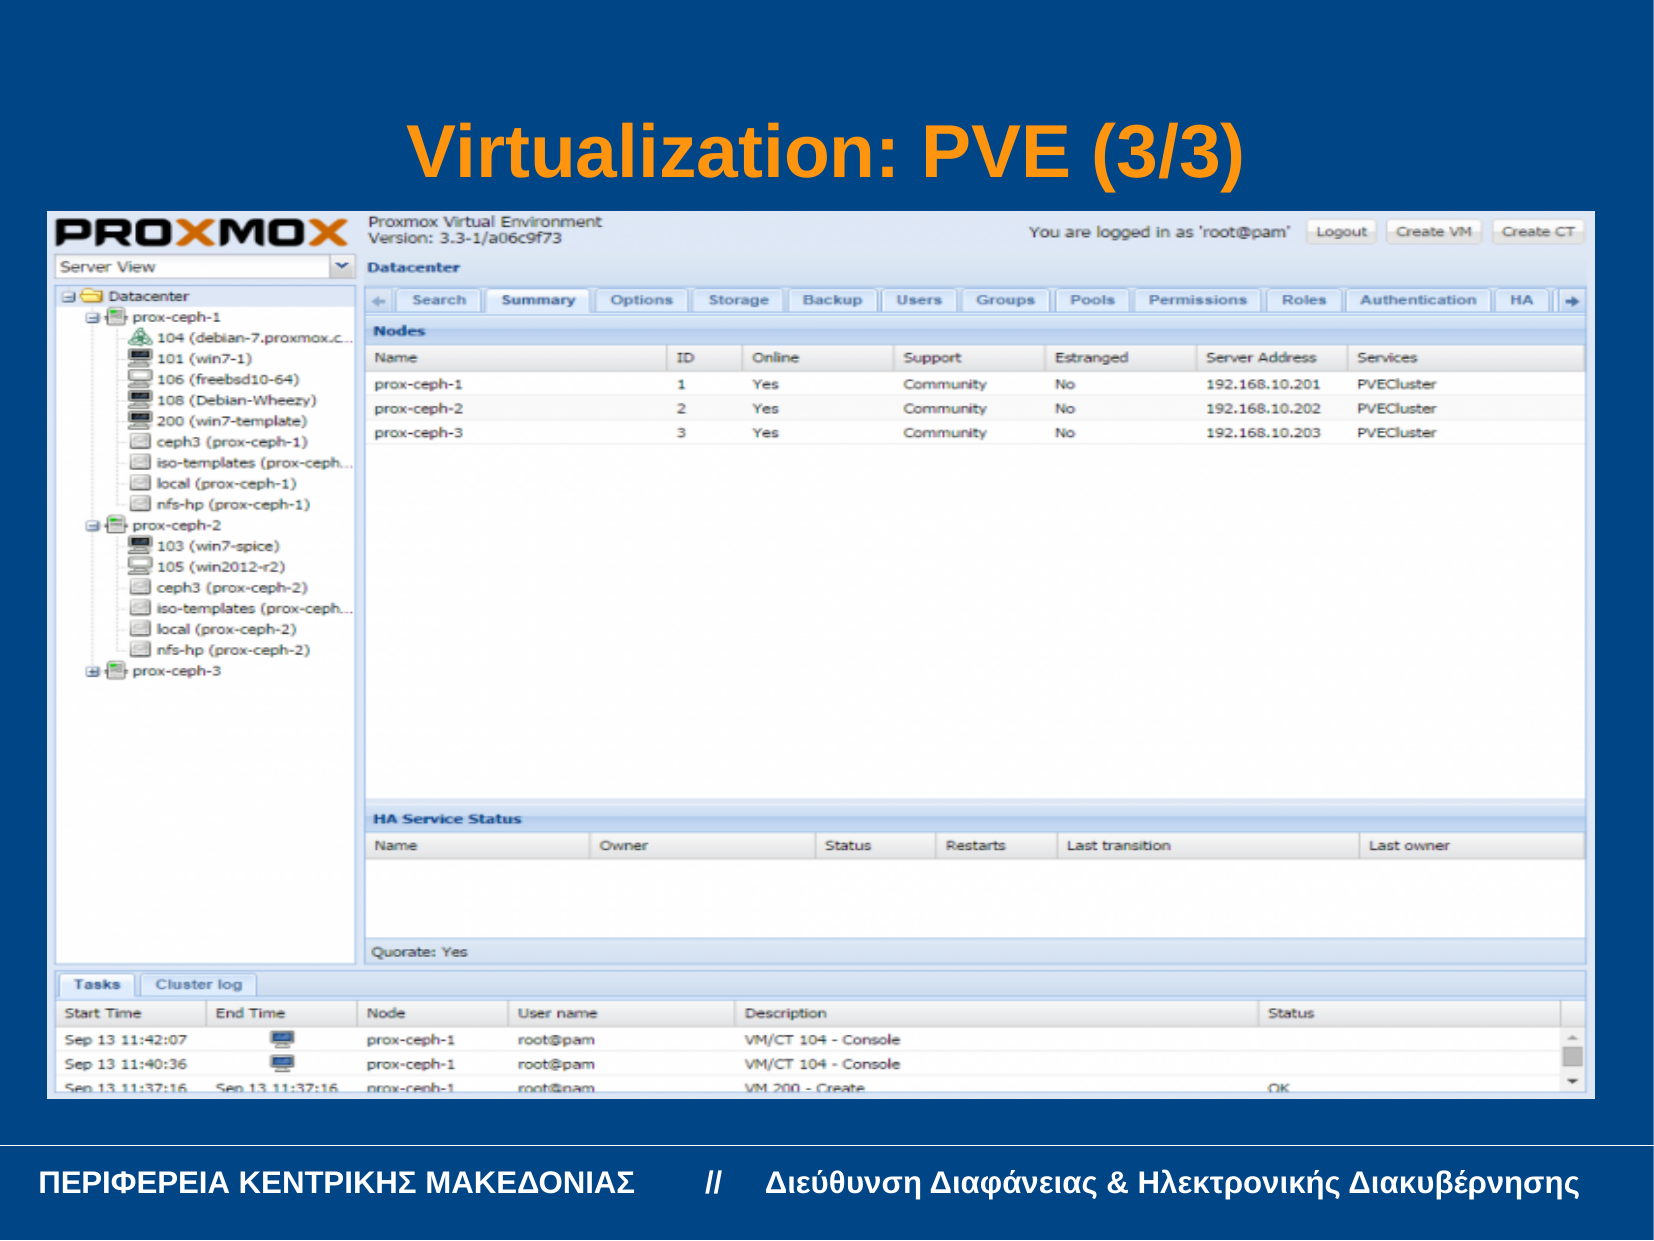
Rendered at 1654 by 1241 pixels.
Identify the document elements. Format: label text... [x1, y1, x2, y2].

picture [47, 211, 1595, 1099]
text_box Virtualization: PVE (3/3) [82, 47, 1571, 211]
text_box ΠΕΡΙΦΕΡΕΙΑ ΚΕΝΤΡΙΚΗΣ ΜΑΚΕΔΟΝΙΑΣ // Διεύθυνση Διαφάνειας & Ηλεκτρονικής Διακυβέρνησης [23, 1157, 1654, 1208]
